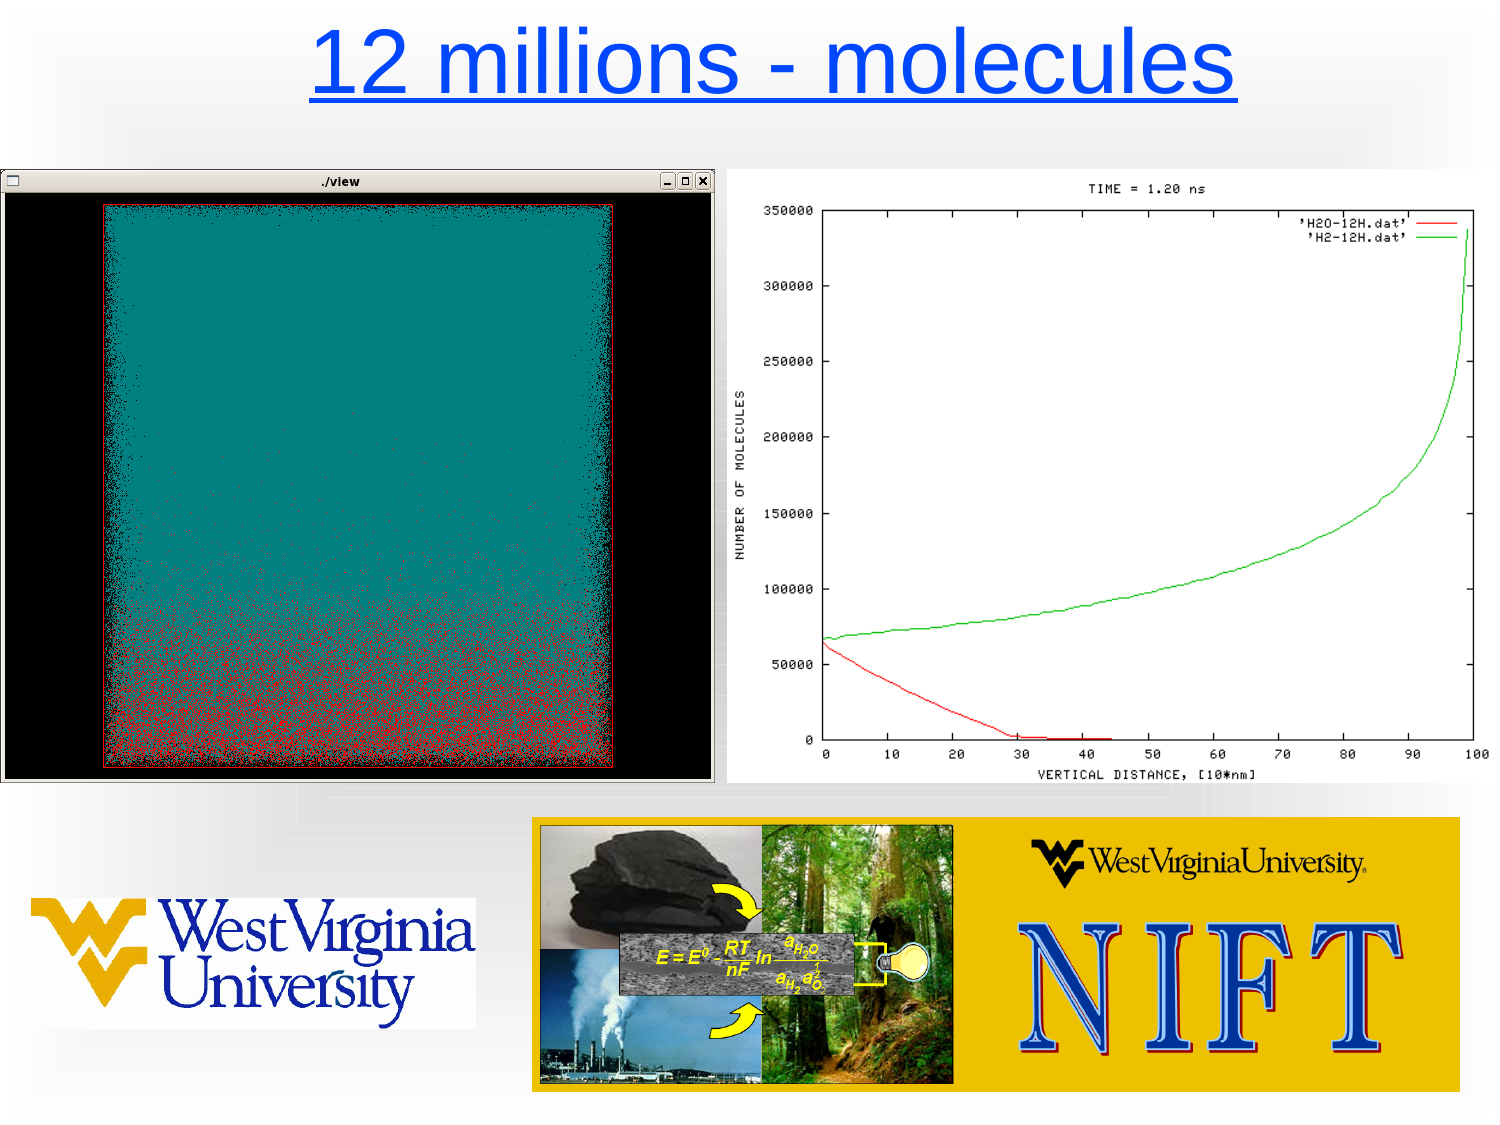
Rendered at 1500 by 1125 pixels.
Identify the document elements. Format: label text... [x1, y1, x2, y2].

title 12 millions - molecules [135, 10, 1411, 113]
picture [532, 817, 1460, 1092]
picture [0, 169, 715, 783]
picture [727, 169, 1497, 783]
